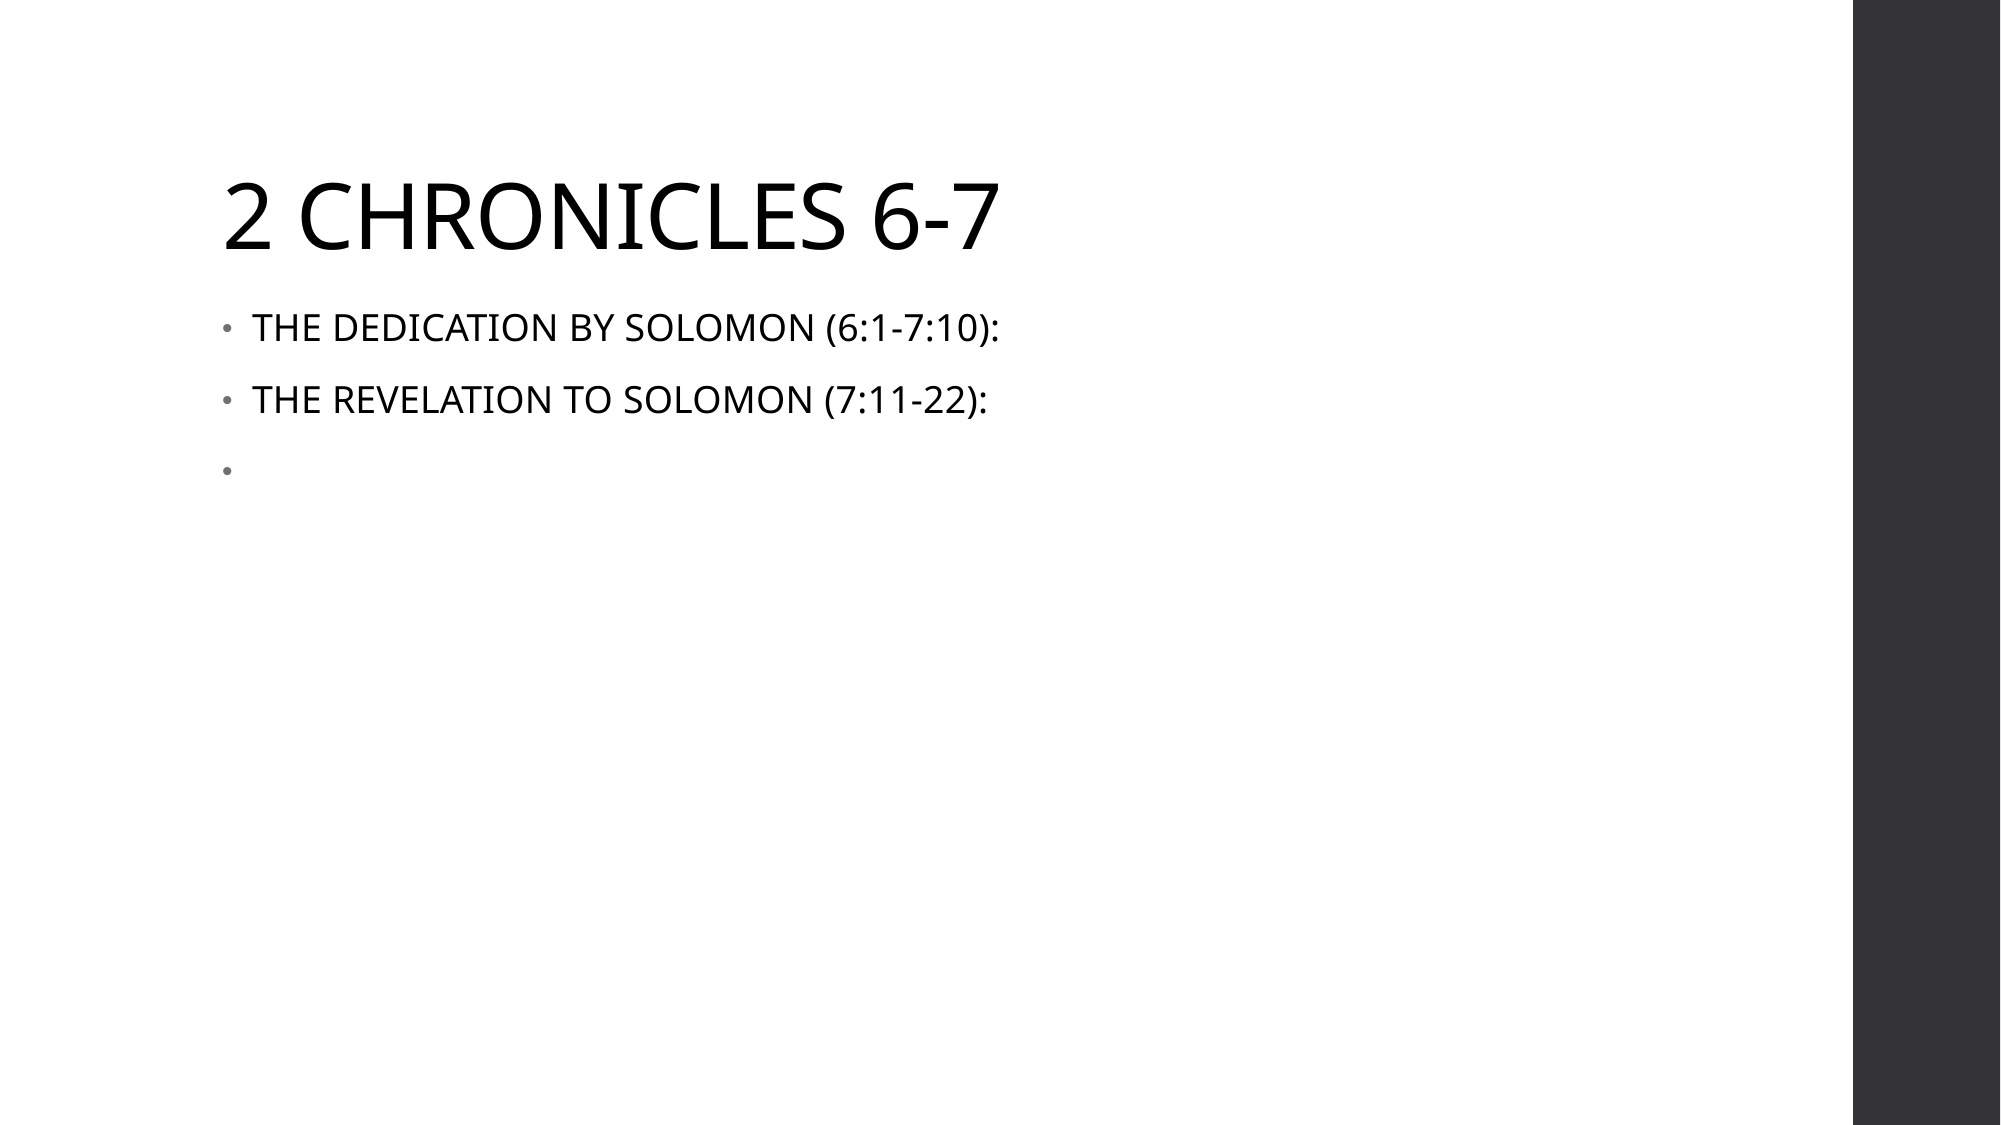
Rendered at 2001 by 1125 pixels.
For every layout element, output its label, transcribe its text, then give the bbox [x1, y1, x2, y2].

list THE DEDICATION BY SOLOMON (6:1-7:10): THE REVELATION TO SOLOMON (7:11-22): [206, 299, 1617, 1014]
title 2 CHRONICLES 6-7 [206, 60, 1797, 278]
